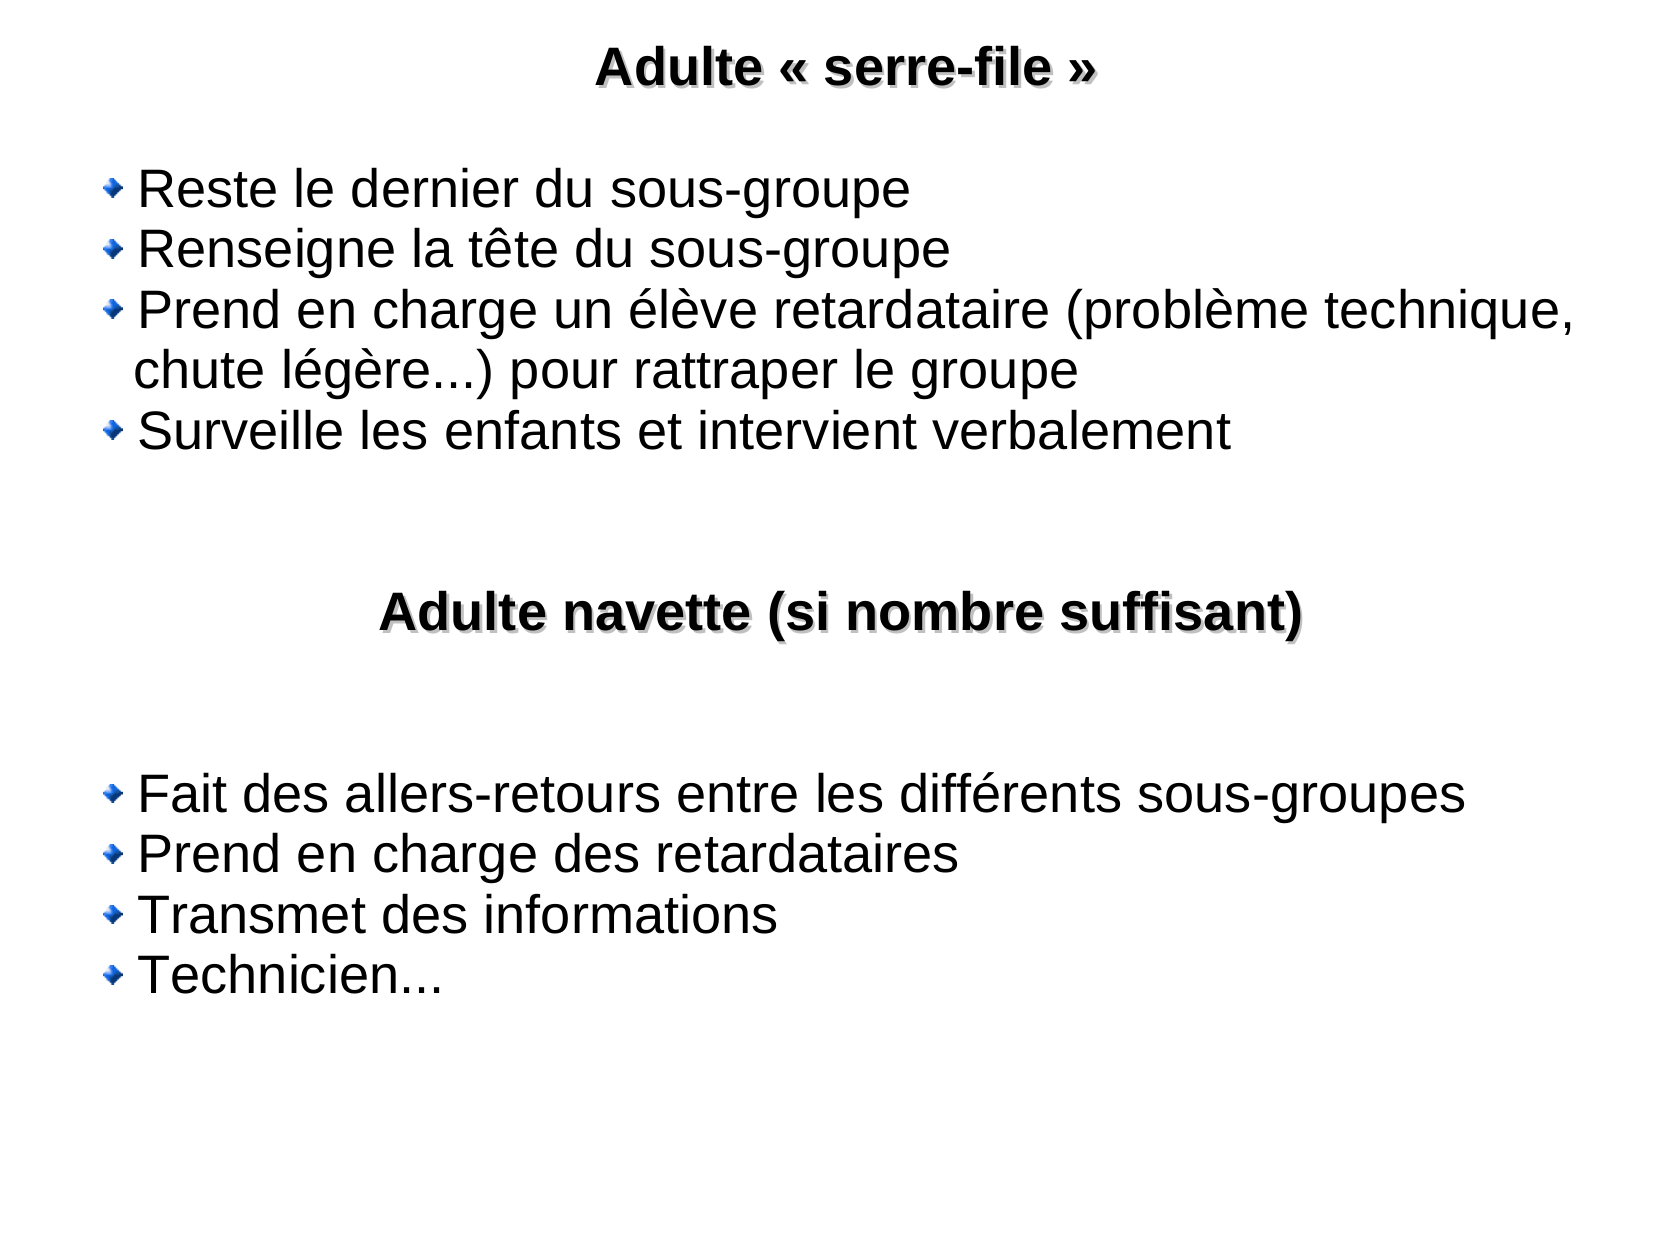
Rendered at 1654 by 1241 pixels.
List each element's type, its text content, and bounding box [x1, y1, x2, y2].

text_box Adulte « serre-file » Reste le dernier du sous-groupe Renseigne la tête du sous-groupe Prend en charge un élève retardataire (problème technique, chute légère...) pour rattraper le groupe Surveille les enfants et intervient verbalement Adulte navette (si nombre suffisant) Fait des allers-retours entre les différents sous-groupes Prend en charge des retardataires Transmet des informations Technicien... [88, 29, 1595, 1093]
